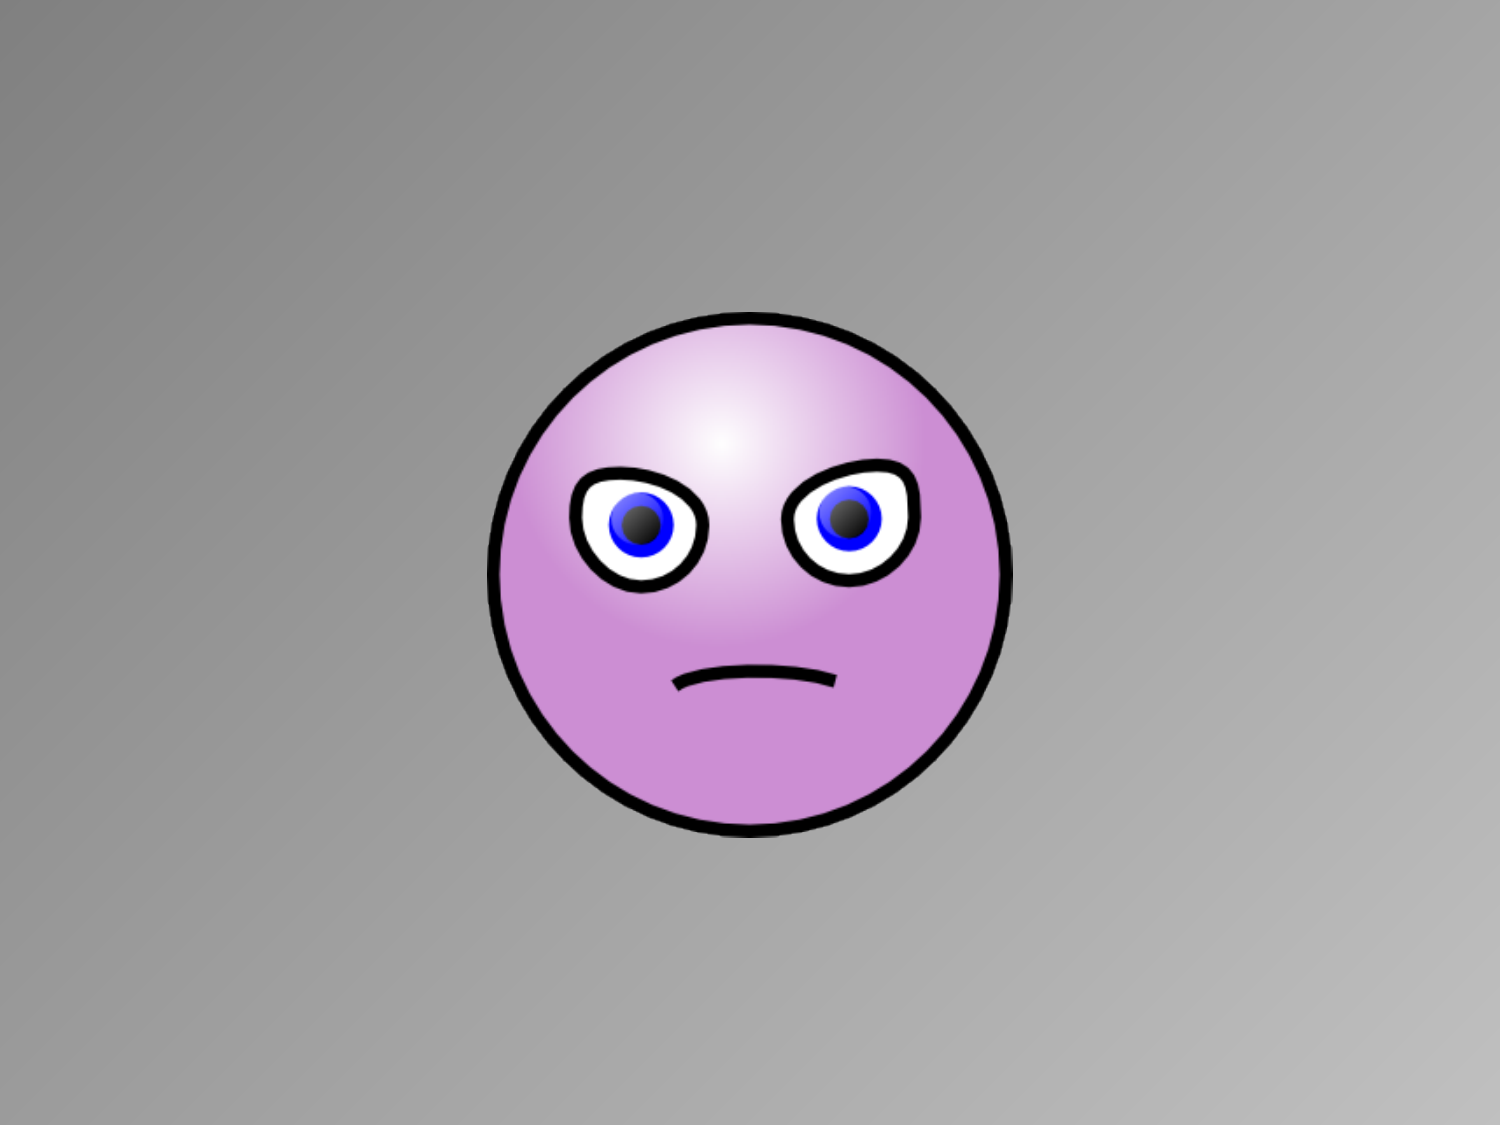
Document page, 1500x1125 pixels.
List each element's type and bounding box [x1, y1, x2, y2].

picture [487, 312, 1013, 838]
